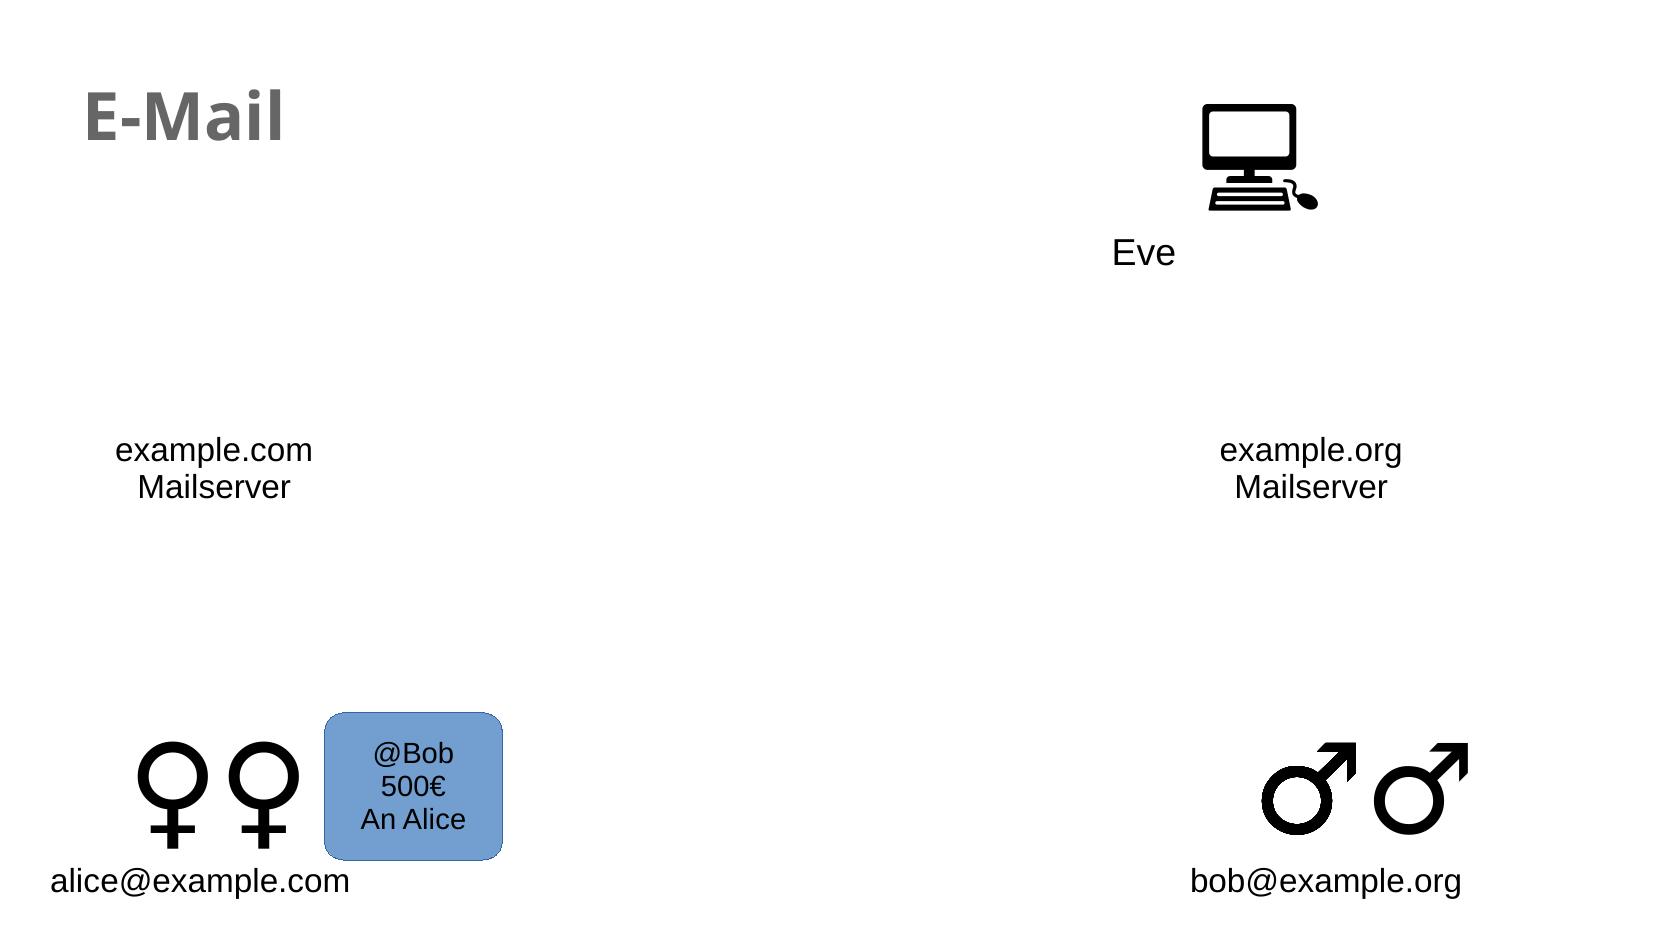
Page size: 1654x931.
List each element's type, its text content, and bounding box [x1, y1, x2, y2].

text_box alice@example.com [35, 855, 112, 913]
text_box Eve [1096, 224, 1192, 282]
text_box 🙋‍♂️ [1237, 712, 1490, 931]
title E-Mail [82, 37, 1571, 193]
text_box 🏤️ [123, 268, 376, 563]
text_box @Bob 500€ An Alice [365, 712, 503, 861]
text_box 🙋‍♀️ [112, 712, 365, 931]
text_box example.org Mailserver [1204, 424, 1418, 514]
text_box 👩‍💻️ [1053, 82, 1306, 378]
text_box example.com Mailserver [100, 424, 329, 514]
text_box 🏤️ [1216, 262, 1469, 557]
text_box bob@example.org [1175, 855, 1237, 913]
